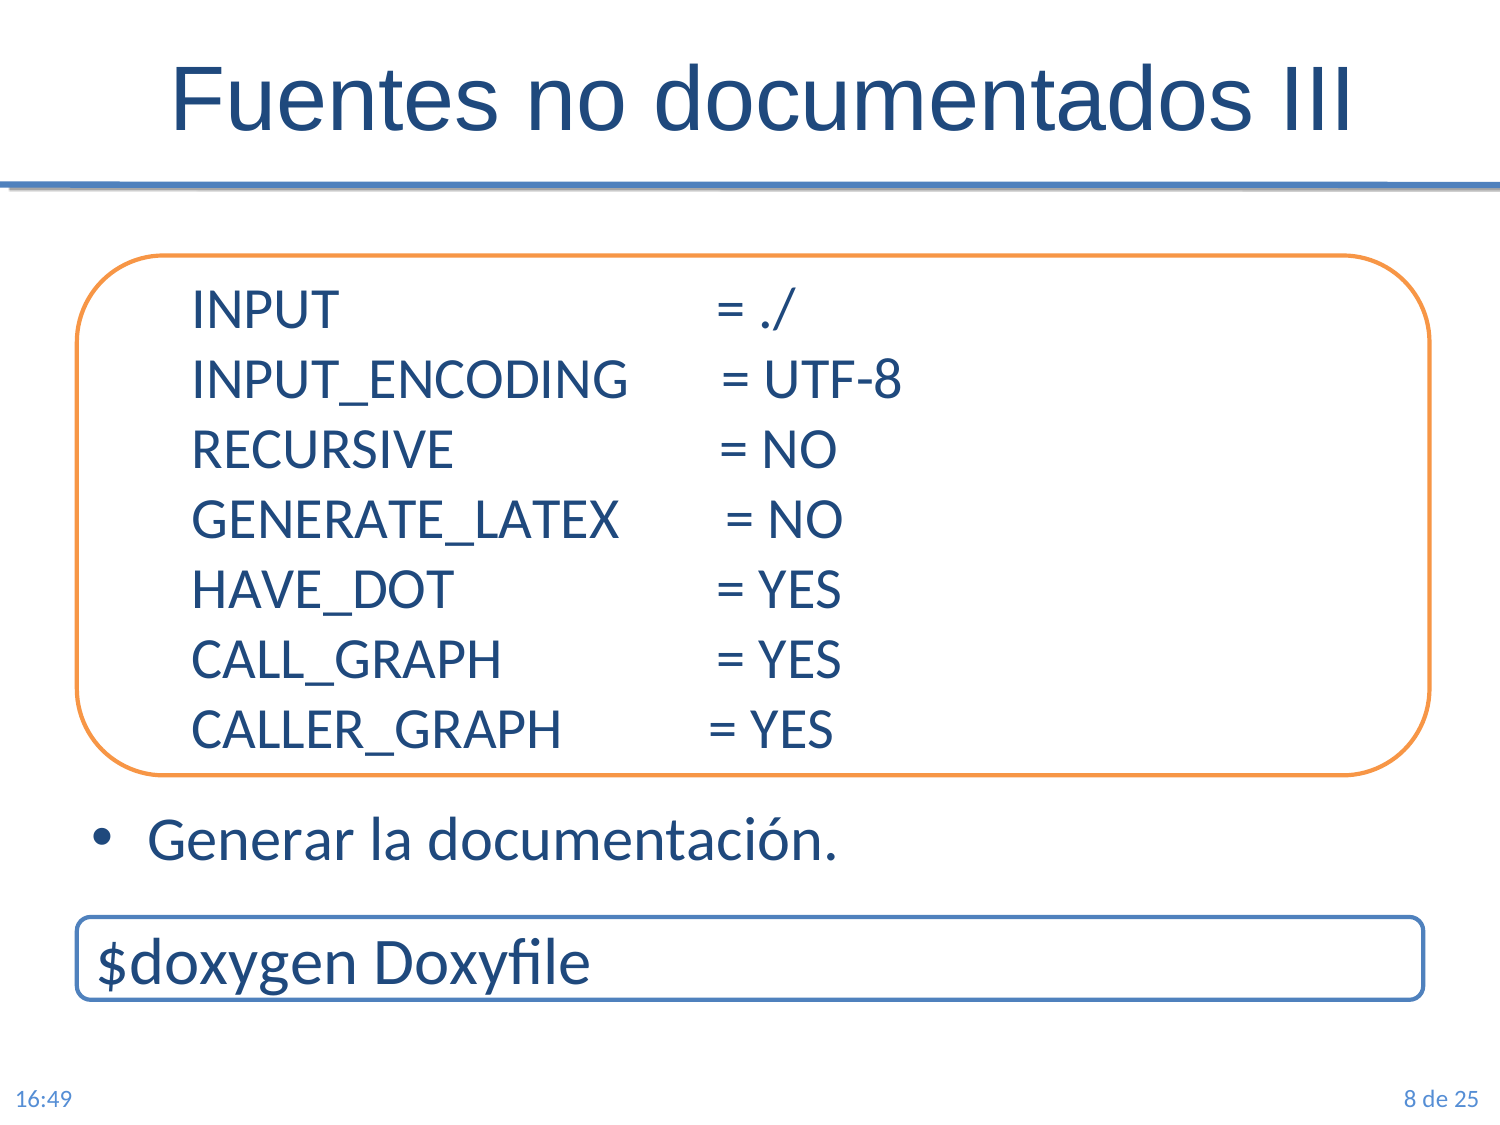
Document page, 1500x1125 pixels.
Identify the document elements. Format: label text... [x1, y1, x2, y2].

text_box $doxygen Doxyfile [76, 916, 1424, 1000]
text_box INPUT = ./ INPUT_ENCODING = UTF-8 RECURSIVE = NO GENERATE_LATEX = NO HAVE_DOT = YES CALL_GRAPH = YES CALLER_GRAPH = YES [76, 255, 1430, 776]
text_box 16:49 [0, 1070, 124, 1125]
text_box <number> de 25 [1352, 1070, 1500, 1125]
text_box Generar la documentación. [76, 798, 1424, 882]
text_box Fuentes no documentados III [88, 0, 1439, 181]
